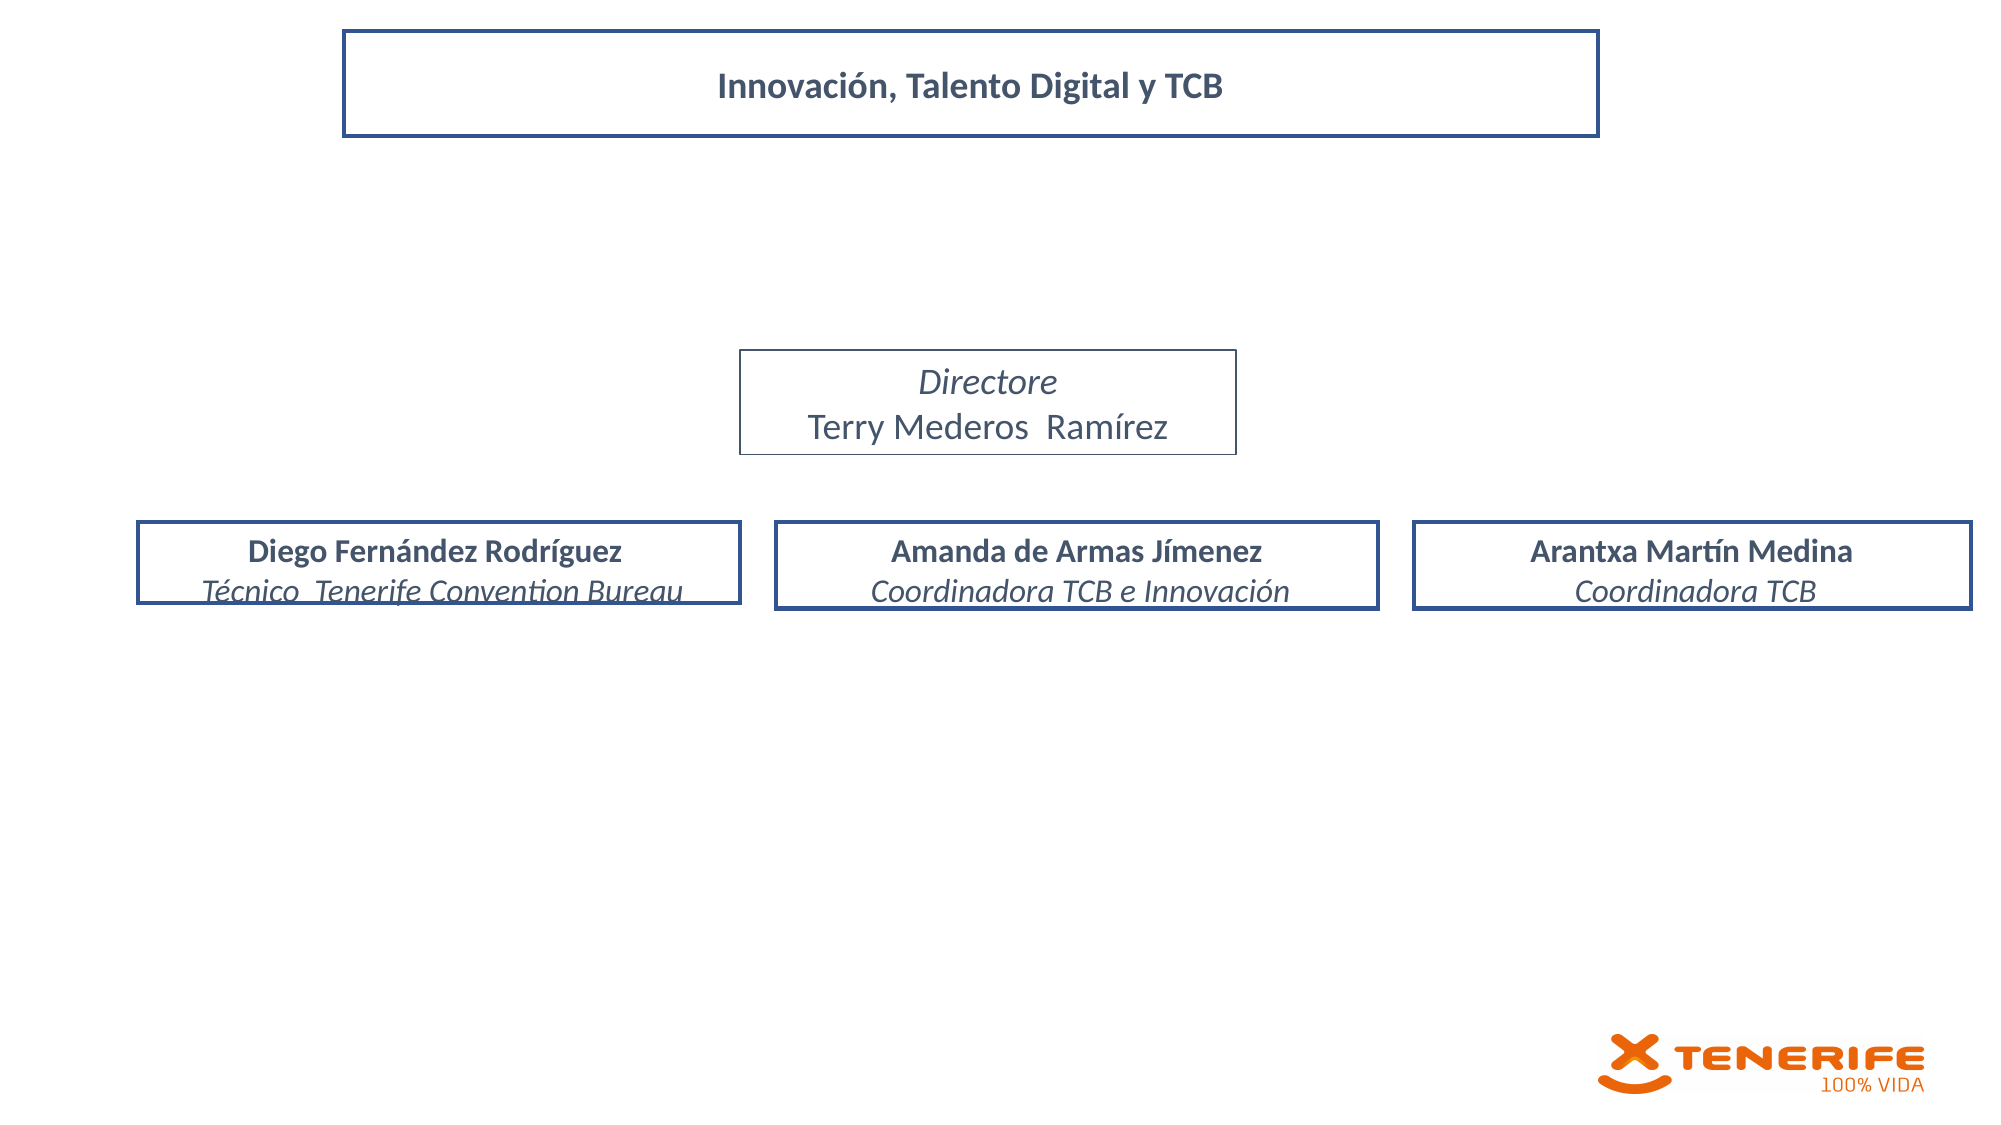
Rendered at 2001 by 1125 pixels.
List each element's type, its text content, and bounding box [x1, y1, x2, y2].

text_box Amanda de Armas Jímenez Coordinadora TCB e Innovación [776, 522, 1378, 608]
text_box Innovación, Talento Digital y TCB [344, 31, 1598, 136]
text_box Directore Terry Mederos Ramírez [740, 350, 1236, 455]
text_box Diego Fernández Rodríguez Técnico Tenerife Convention Bureau [138, 522, 740, 603]
text_box Arantxa Martín Medina Coordinadora TCB [1414, 522, 1971, 608]
